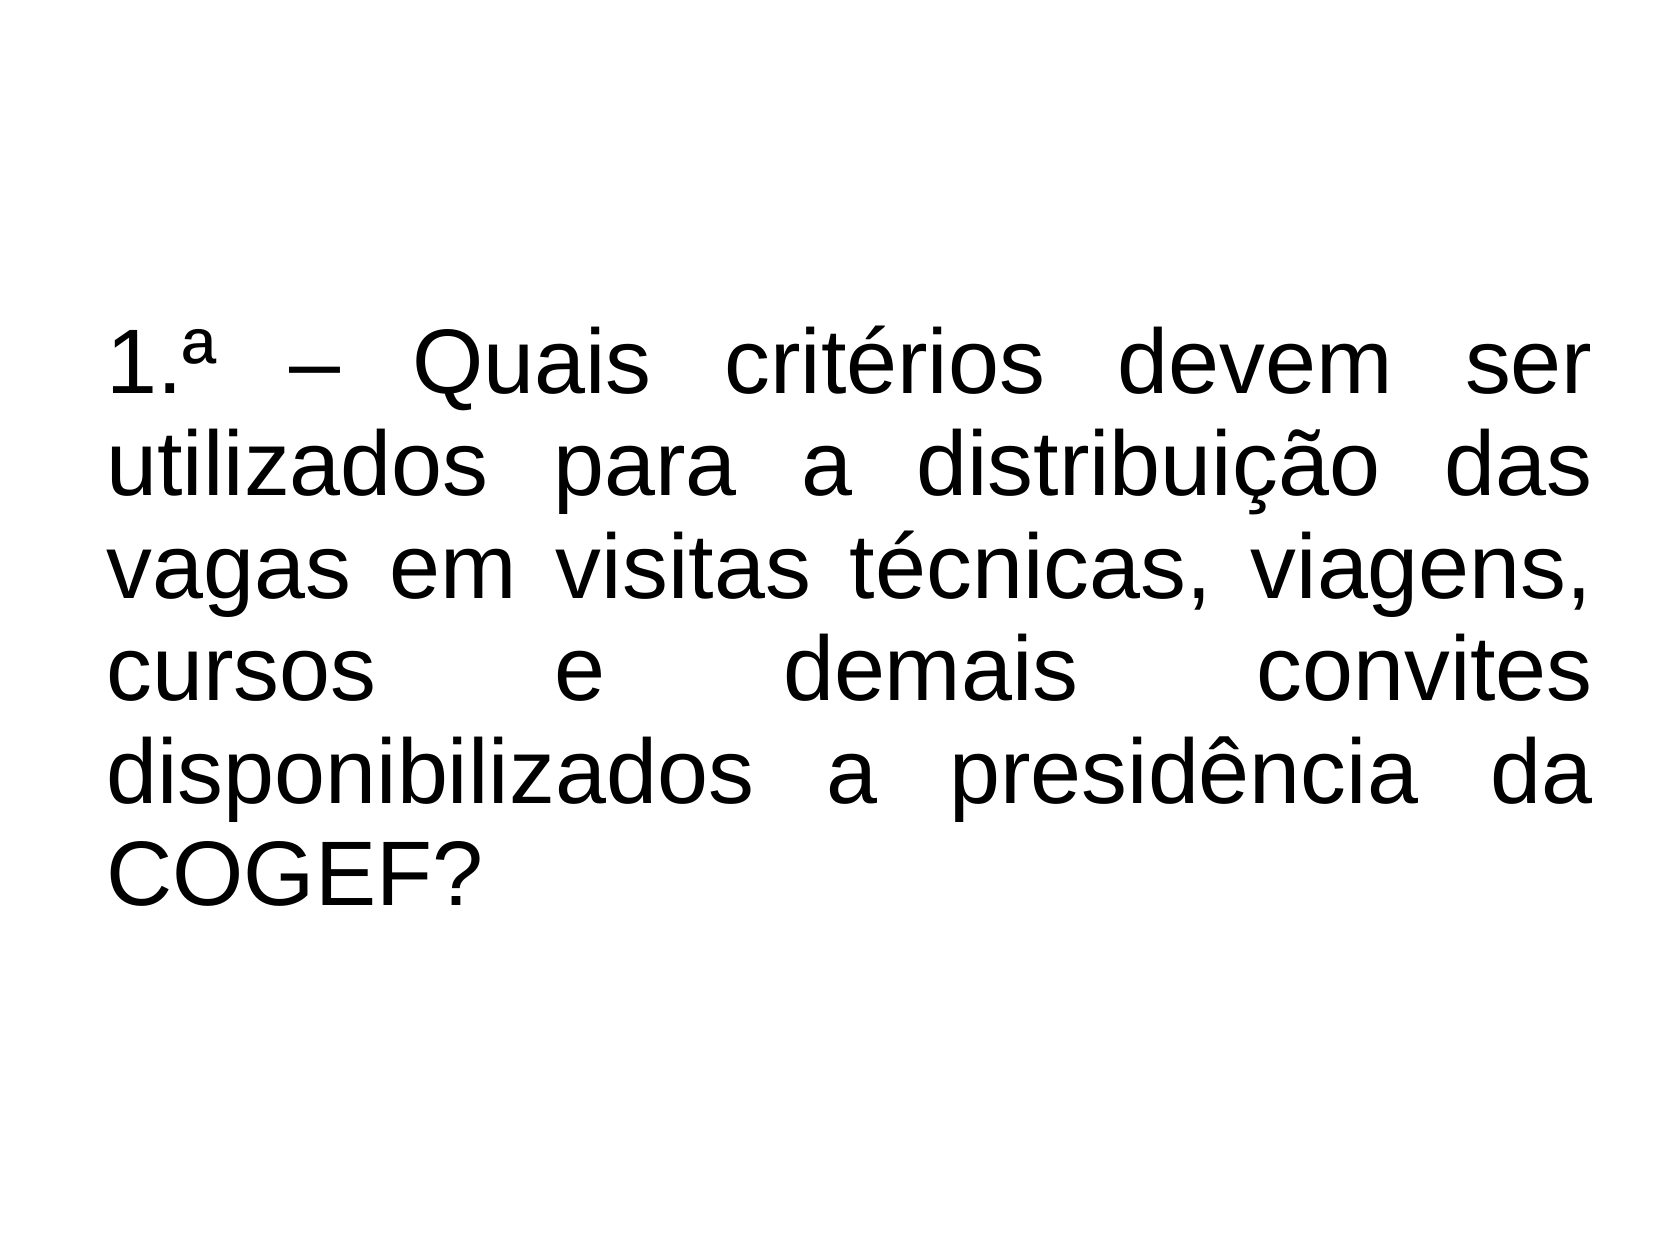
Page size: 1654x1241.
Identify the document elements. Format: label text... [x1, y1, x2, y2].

title 1.ª – Quais critérios devem ser utilizados para a distribuição das vagas em visitas técnicas, viagens, cursos e demais convites disponibilizados a presidência da COGEF? [106, 236, 1595, 1000]
